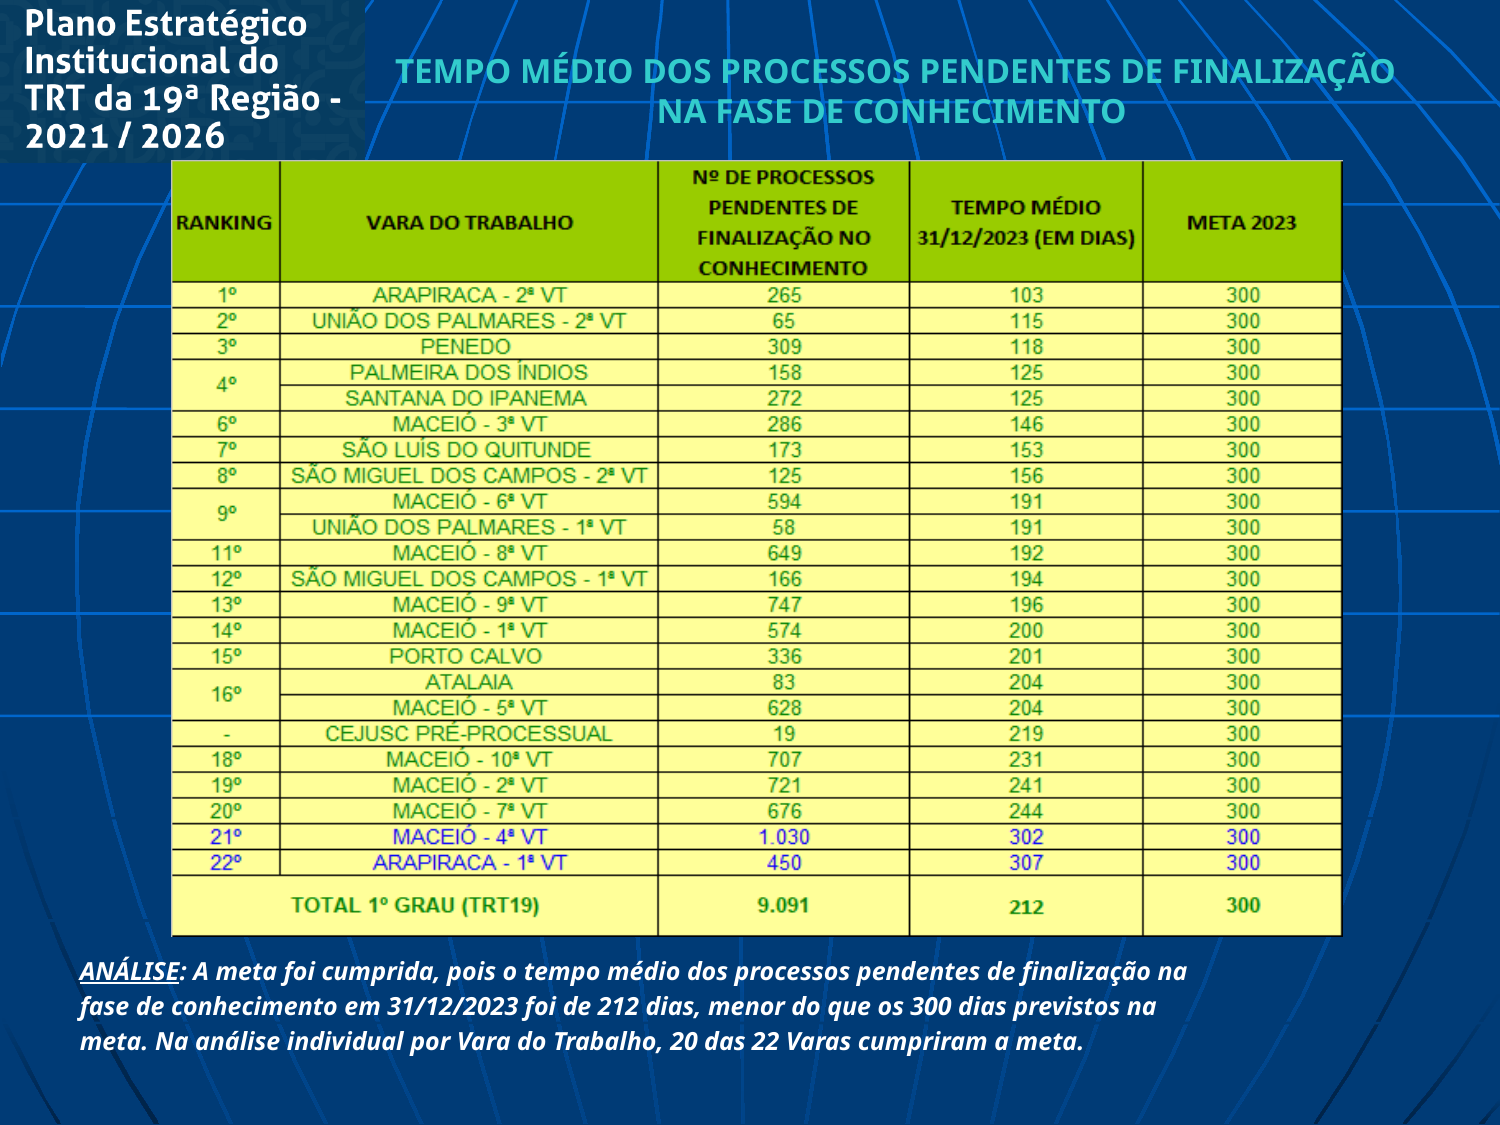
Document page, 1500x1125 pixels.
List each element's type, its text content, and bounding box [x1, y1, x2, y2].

picture [0, 0, 1343, 937]
text_box ANÁLISE: A meta foi cumprida, pois o tempo médio dos processos pendentes de finalização na fase de conhecimento em 31/12/2023 foi de 212 dias, menor do que os 300 dias previstos na meta. Na análise individual por Vara do Trabalho, 20 das 22 Varas cumpriram a meta. [64, 947, 1471, 1125]
text_box TEMPO MÉDIO DOS PROCESSOS PENDENTES DE FINALIZAÇÃO NA FASE DE CONHECIMENTO [365, 42, 1424, 138]
